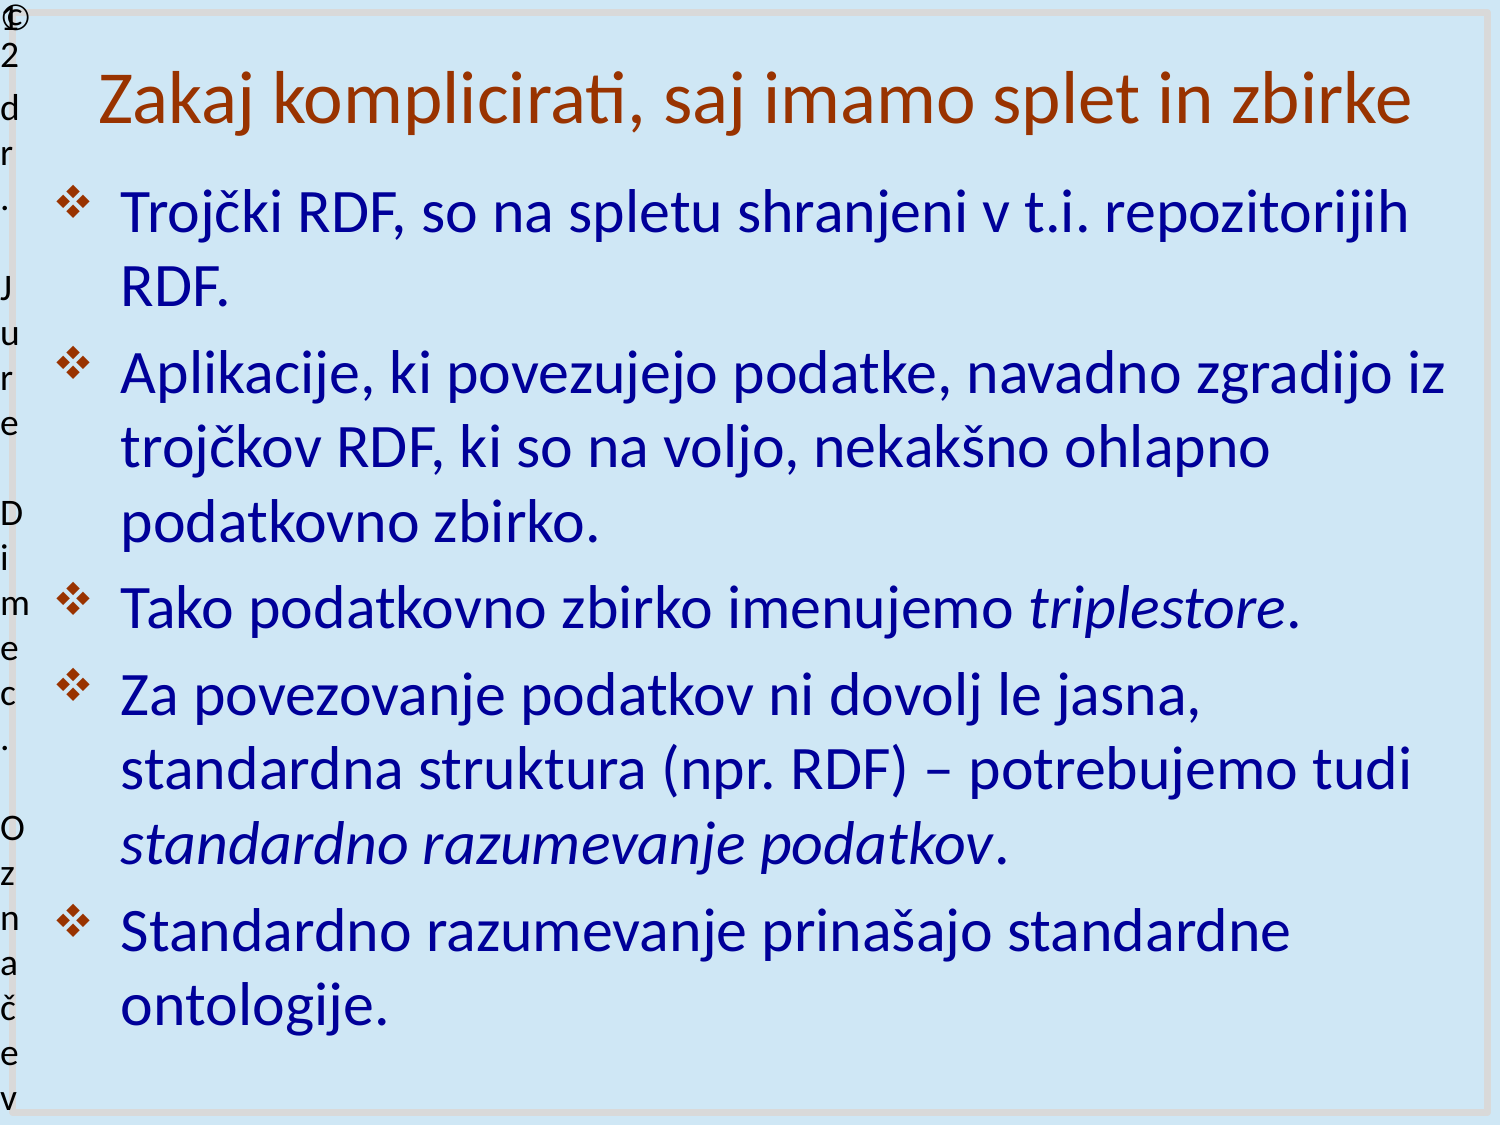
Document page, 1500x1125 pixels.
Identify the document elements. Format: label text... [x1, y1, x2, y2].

title Zakaj komplicirati, saj imamo splet in zbirke [37, 37, 1475, 150]
list Trojčki RDF, so na spletu shranjeni v t.i. repozitorijih RDF. Aplikacije, ki povezujejo podatke, navadno zgradijo iz trojčkov RDF, ki so na voljo, nekakšno ohlapno podatkovno zbirko. Tako podatkovno zbirko imenujemo triplestore. Za povezovanje podatkov ni dovolj le jasna, standardna struktura (npr. RDF) – potrebujemo tudi standardno razumevanje podatkov. Standardno razumevanje prinašajo standardne ontologije. [37, 162, 1475, 1050]
